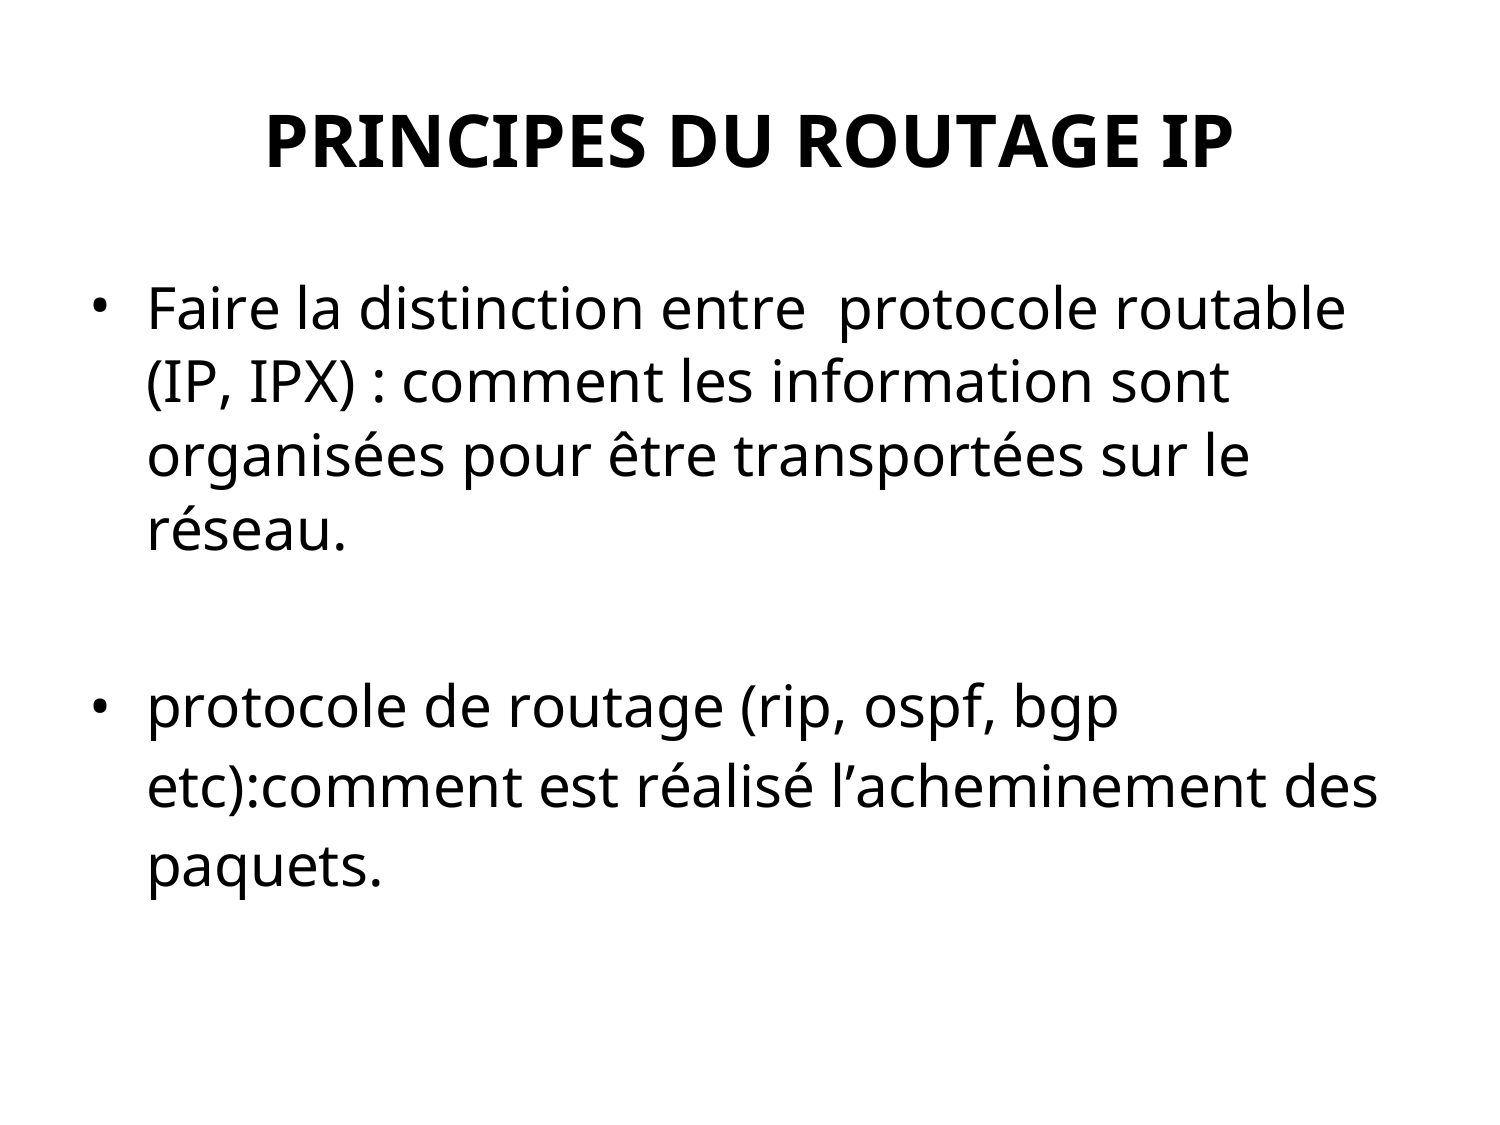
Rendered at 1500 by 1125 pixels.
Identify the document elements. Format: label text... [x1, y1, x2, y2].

list Faire la distinction entre protocole routable (IP, IPX) : comment les information sont organisées pour être transportées sur le réseau. protocole de routage (rip, ospf, bgp etc):comment est réalisé l’acheminement des paquets. [75, 262, 1426, 1006]
title PRINCIPES DU ROUTAGE IP [75, 45, 1426, 233]
